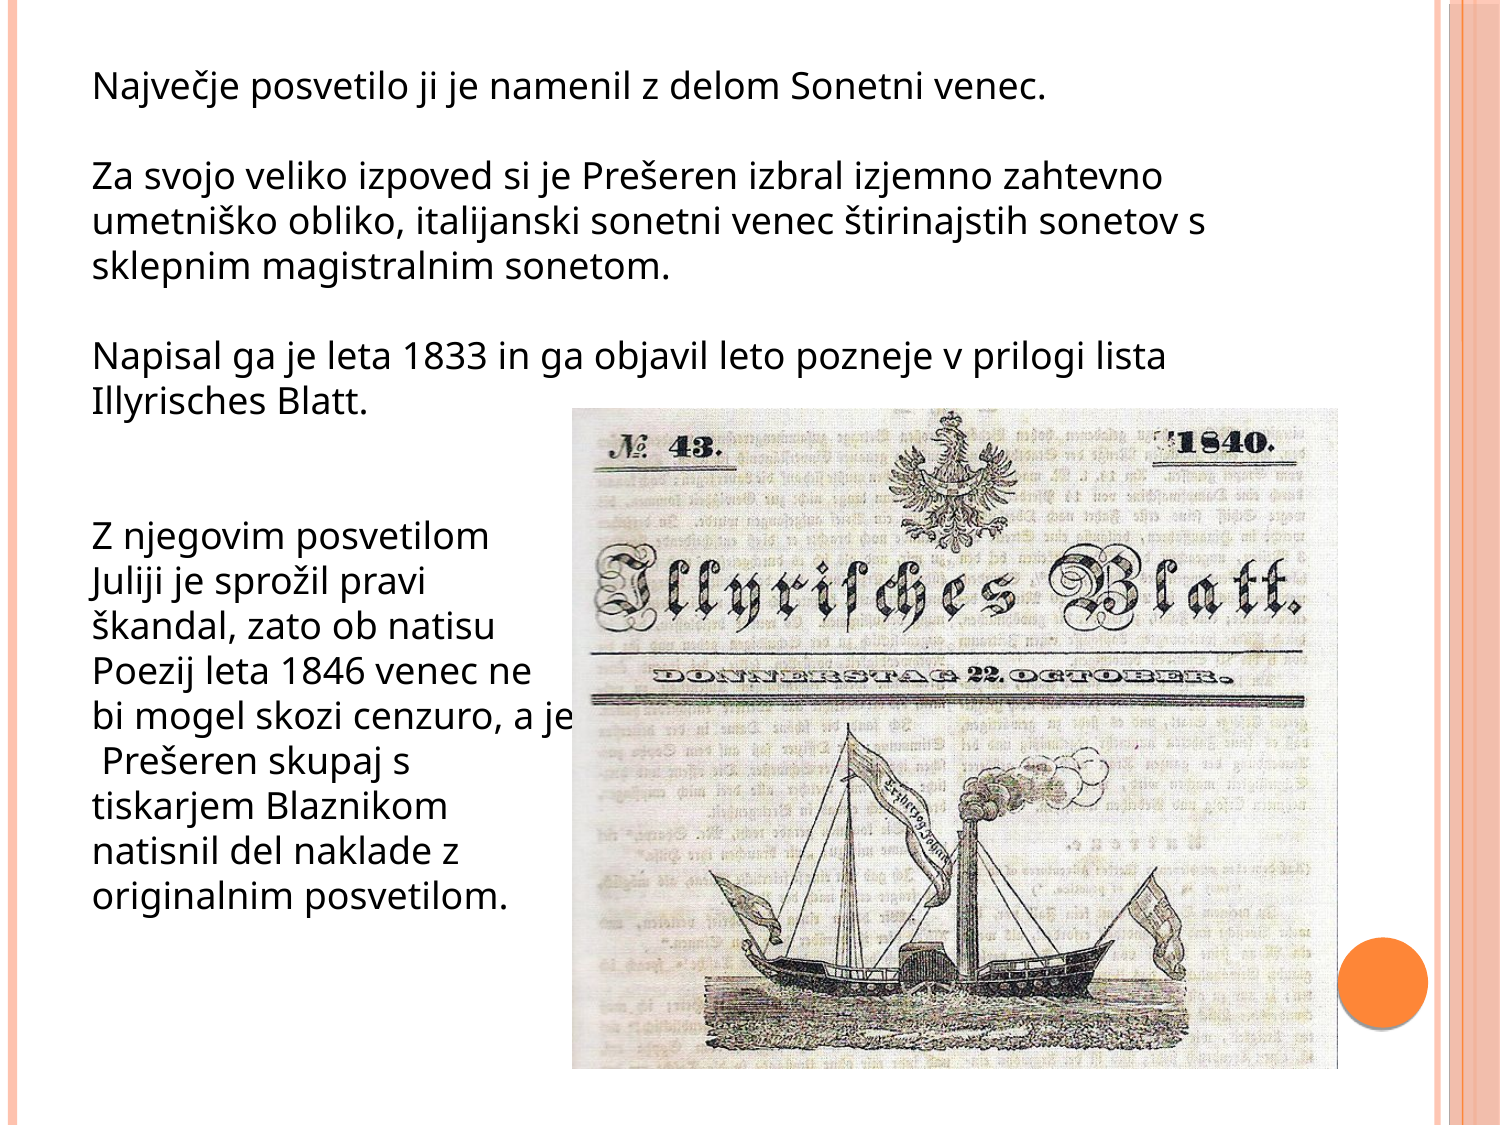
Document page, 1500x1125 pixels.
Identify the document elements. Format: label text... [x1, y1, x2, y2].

text_box Največje posvetilo ji je namenil z delom Sonetni venec. Za svojo veliko izpoved si je Prešeren izbral izjemno zahtevno umetniško obliko, italijanski sonetni venec štirinajstih sonetov s sklepnim magistralnim sonetom. Napisal ga je leta 1833 in ga objavil leto pozneje v prilogi lista Illyrisches Blatt. Z njegovim posvetilom Juliji je sprožil pravi škandal, zato ob natisu Poezij leta 1846 venec ne bi mogel skozi cenzuro, a je Prešeren skupaj s tiskarjem Blaznikom natisnil del naklade z originalnim posvetilom. [76, 54, 1306, 925]
picture [572, 408, 1338, 1069]
